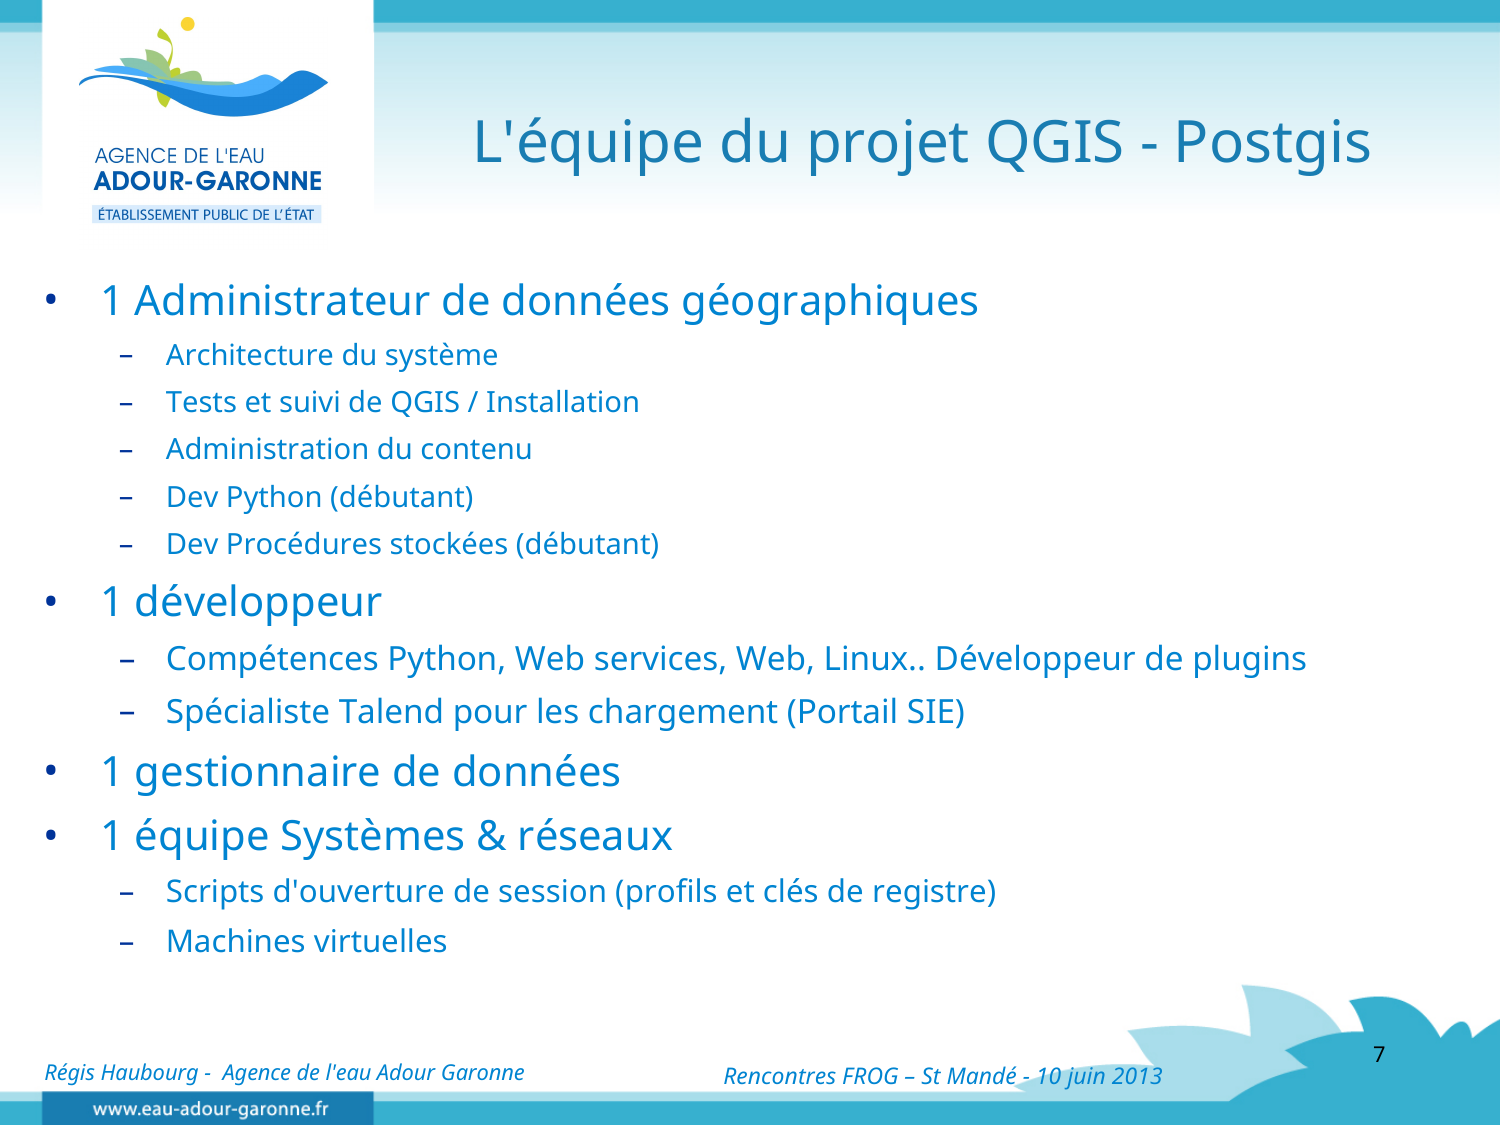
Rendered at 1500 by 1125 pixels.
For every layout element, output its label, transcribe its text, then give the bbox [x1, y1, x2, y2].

title L'équipe du projet QGIS - Postgis [383, 45, 1477, 233]
list 1 Administrateur de données géographiques Architecture du système Tests et suivi de QGIS / Installation Administration du contenu Dev Python (débutant) Dev Procédures stockées (débutant) 1 développeur Compétences Python, Web services, Web, Linux.. Développeur de plugins Spécialiste Talend pour les chargement (Portail SIE) 1 gestionnaire de données 1 équipe Systèmes & réseaux Scripts d'ouverture de session (profils et clés de registre) Machines virtuelles [29, 265, 1447, 967]
picture [0, 0, 1500, 1125]
